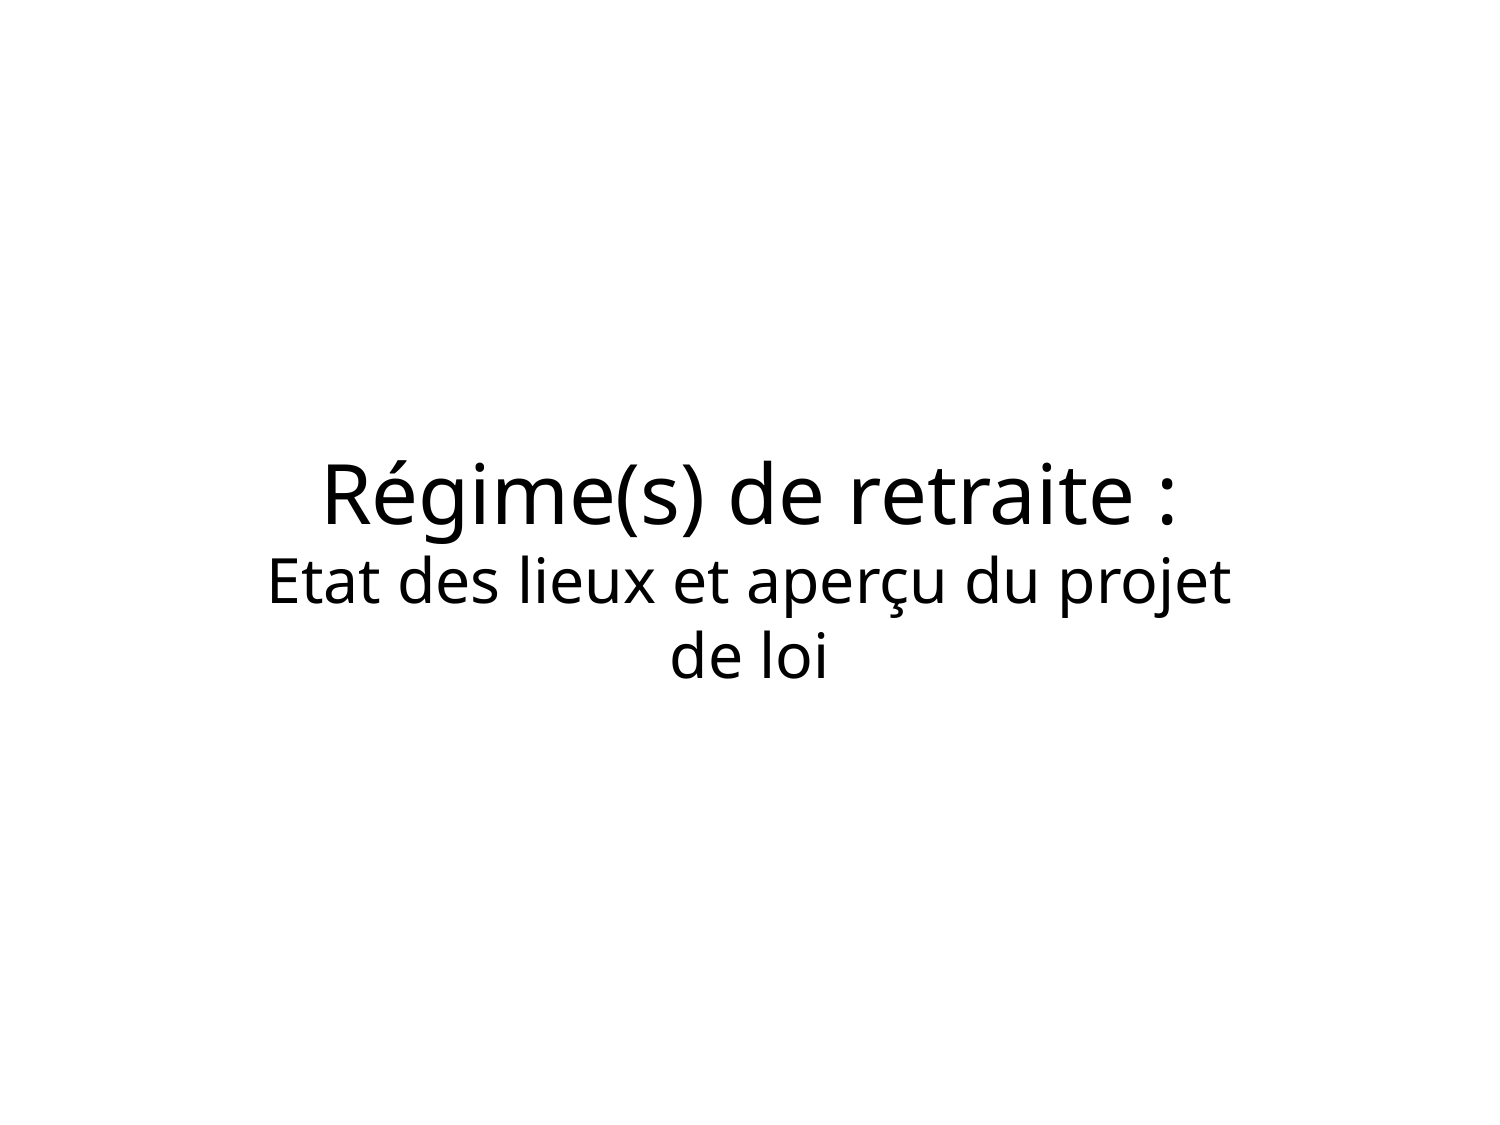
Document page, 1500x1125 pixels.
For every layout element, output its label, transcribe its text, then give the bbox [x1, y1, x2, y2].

text_box Régime(s) de retraite : Etat des lieux et aperçu du projet de loi [235, 434, 1265, 699]
